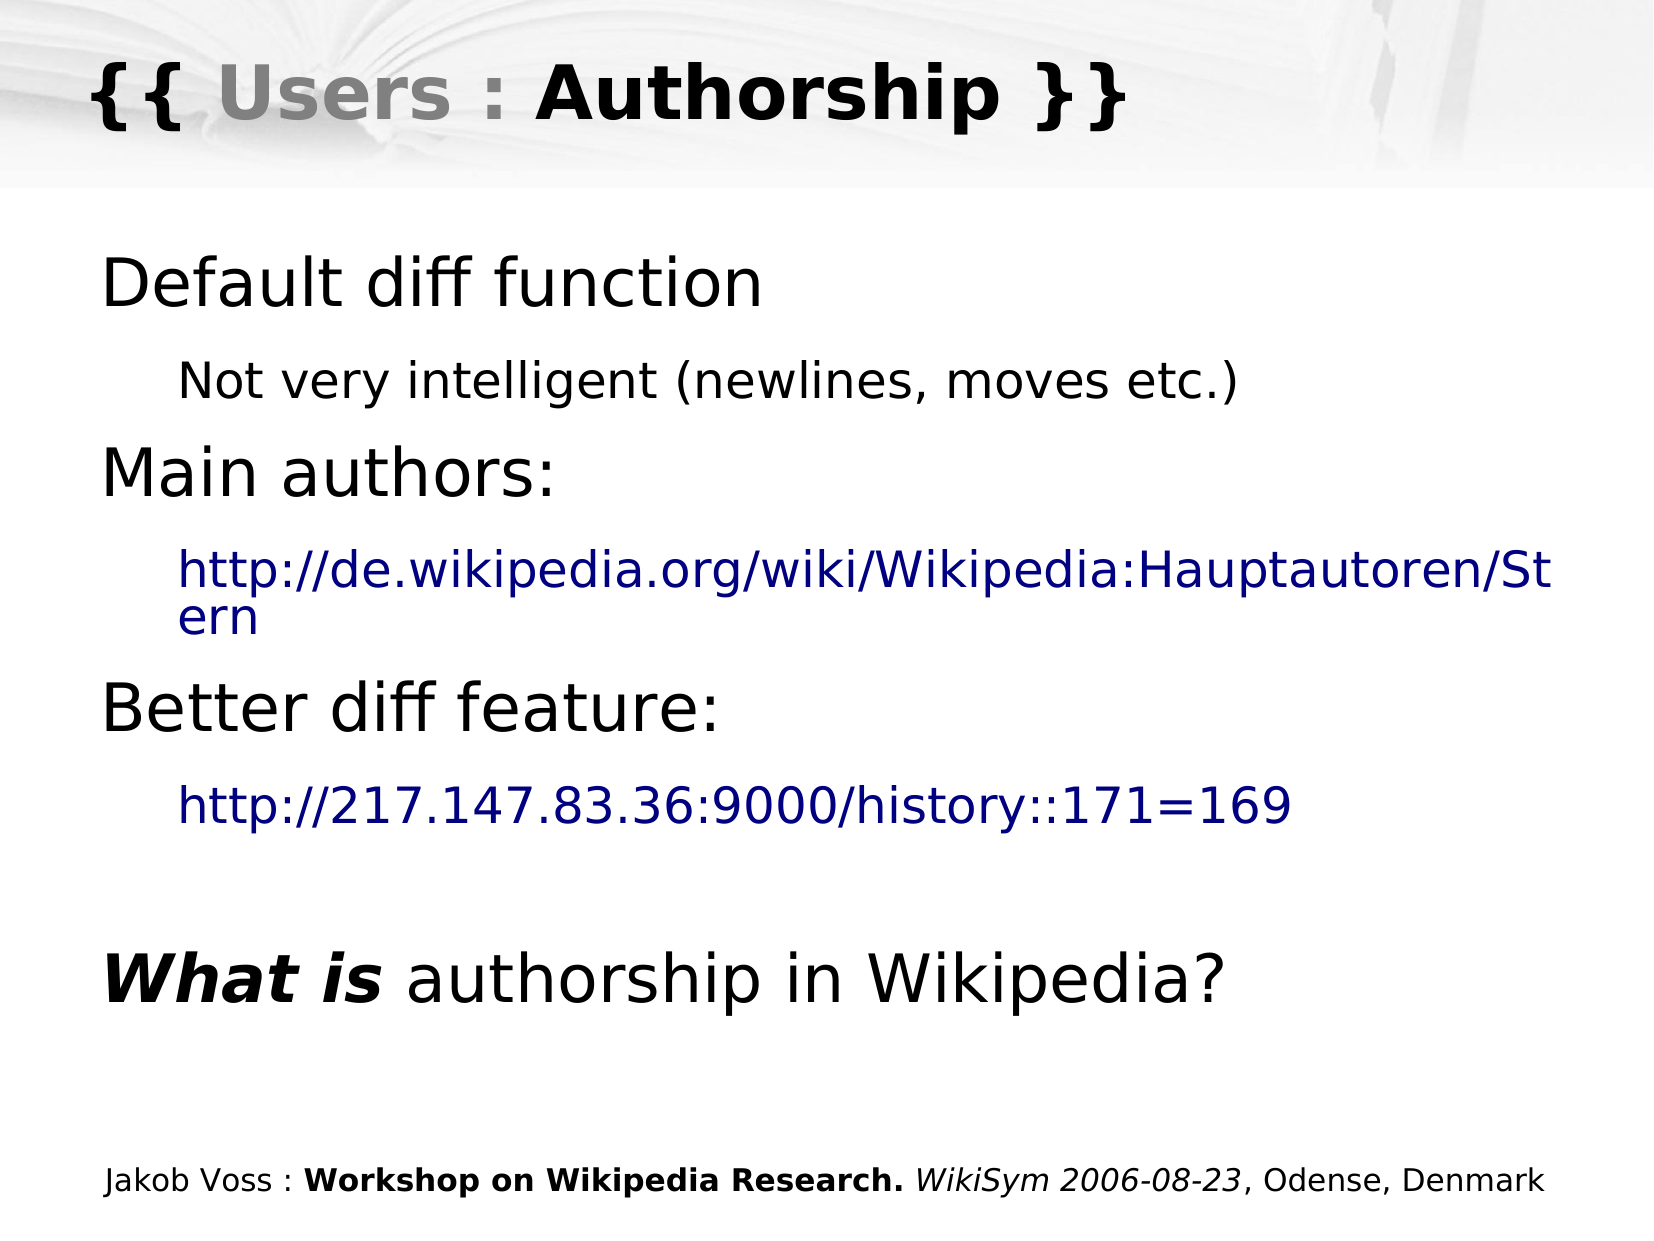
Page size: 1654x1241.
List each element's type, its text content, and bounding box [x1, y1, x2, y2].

title {{ Users : Authorship }} [82, 37, 1571, 151]
list Default diff function Not very intelligent (newlines, moves etc.) Main authors: http://de.wikipedia.org/wiki/Wikipedia:Hauptautoren/Stern Better diff feature: http://217.147.83.36:9000/history::171=169 What is authorship in Wikipedia? [82, 244, 1571, 1091]
picture [0, 0, 1654, 188]
